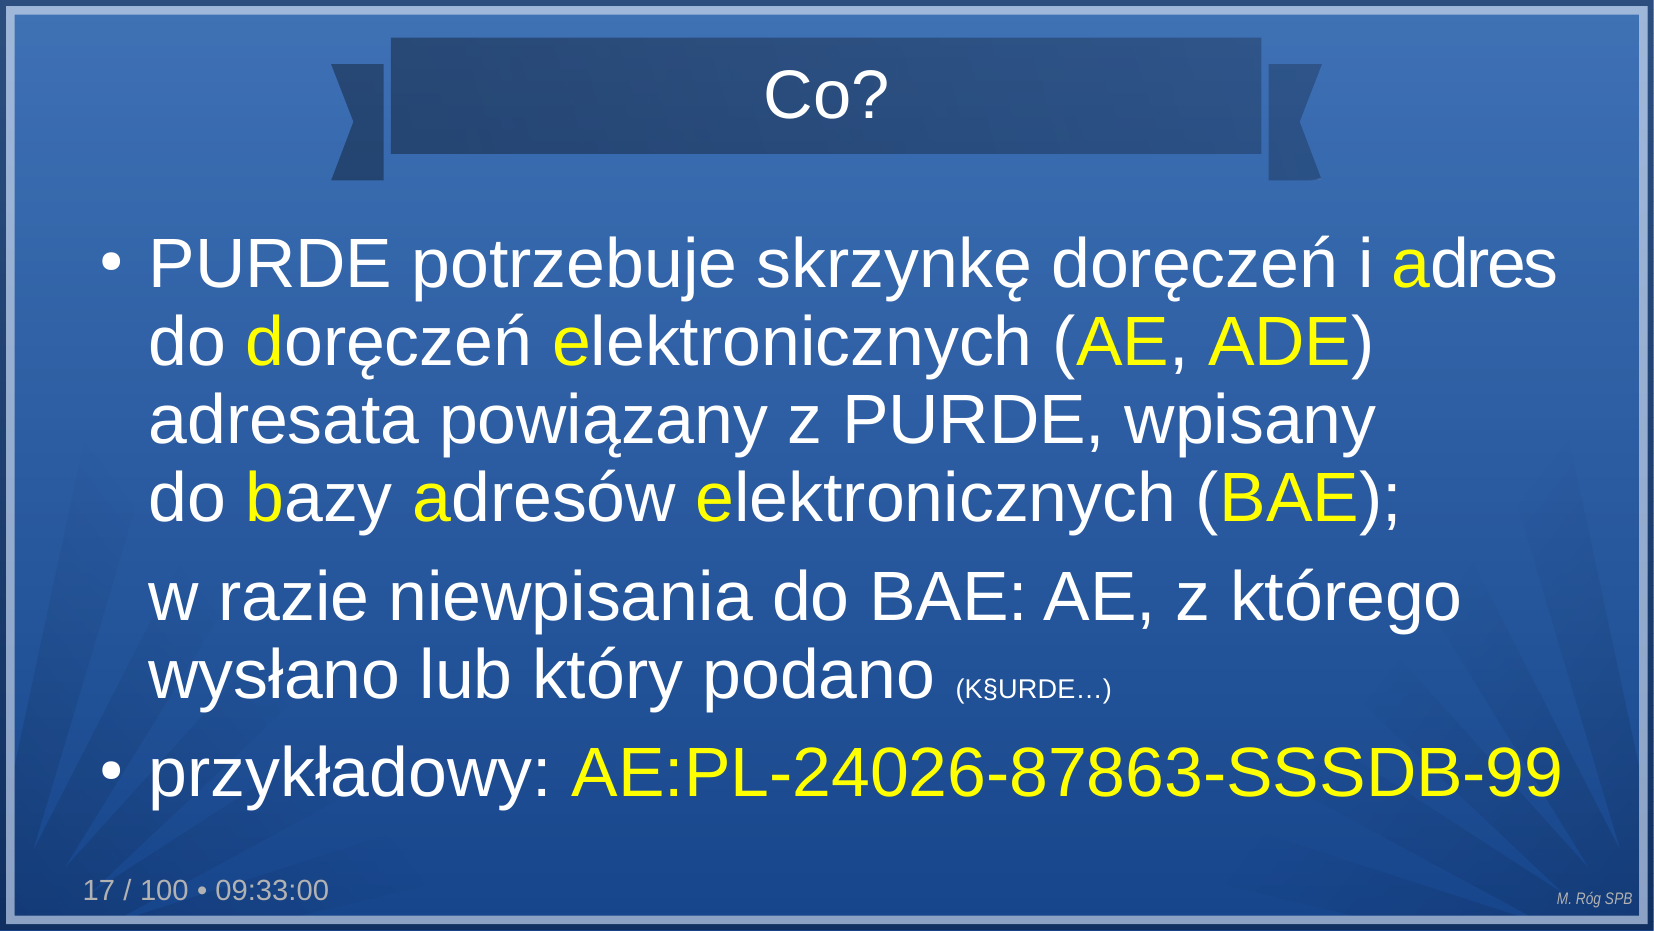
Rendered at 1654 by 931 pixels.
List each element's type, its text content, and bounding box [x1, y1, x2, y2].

title Co? [389, 35, 1264, 154]
list PURDE potrzebuje skrzynkę doręczeń i adres do doręczeń elektronicznych (AE, ADE) adresata powiązany z PURDE, wpisany do bazy adresów elektronicznych (BAE); w razie niewpisania do BAE: AE, z którego wysłano lub który podano (K§URDE…) przykładowy: AE:PL-24026-87863-SSSDB-99 [82, 224, 1571, 848]
